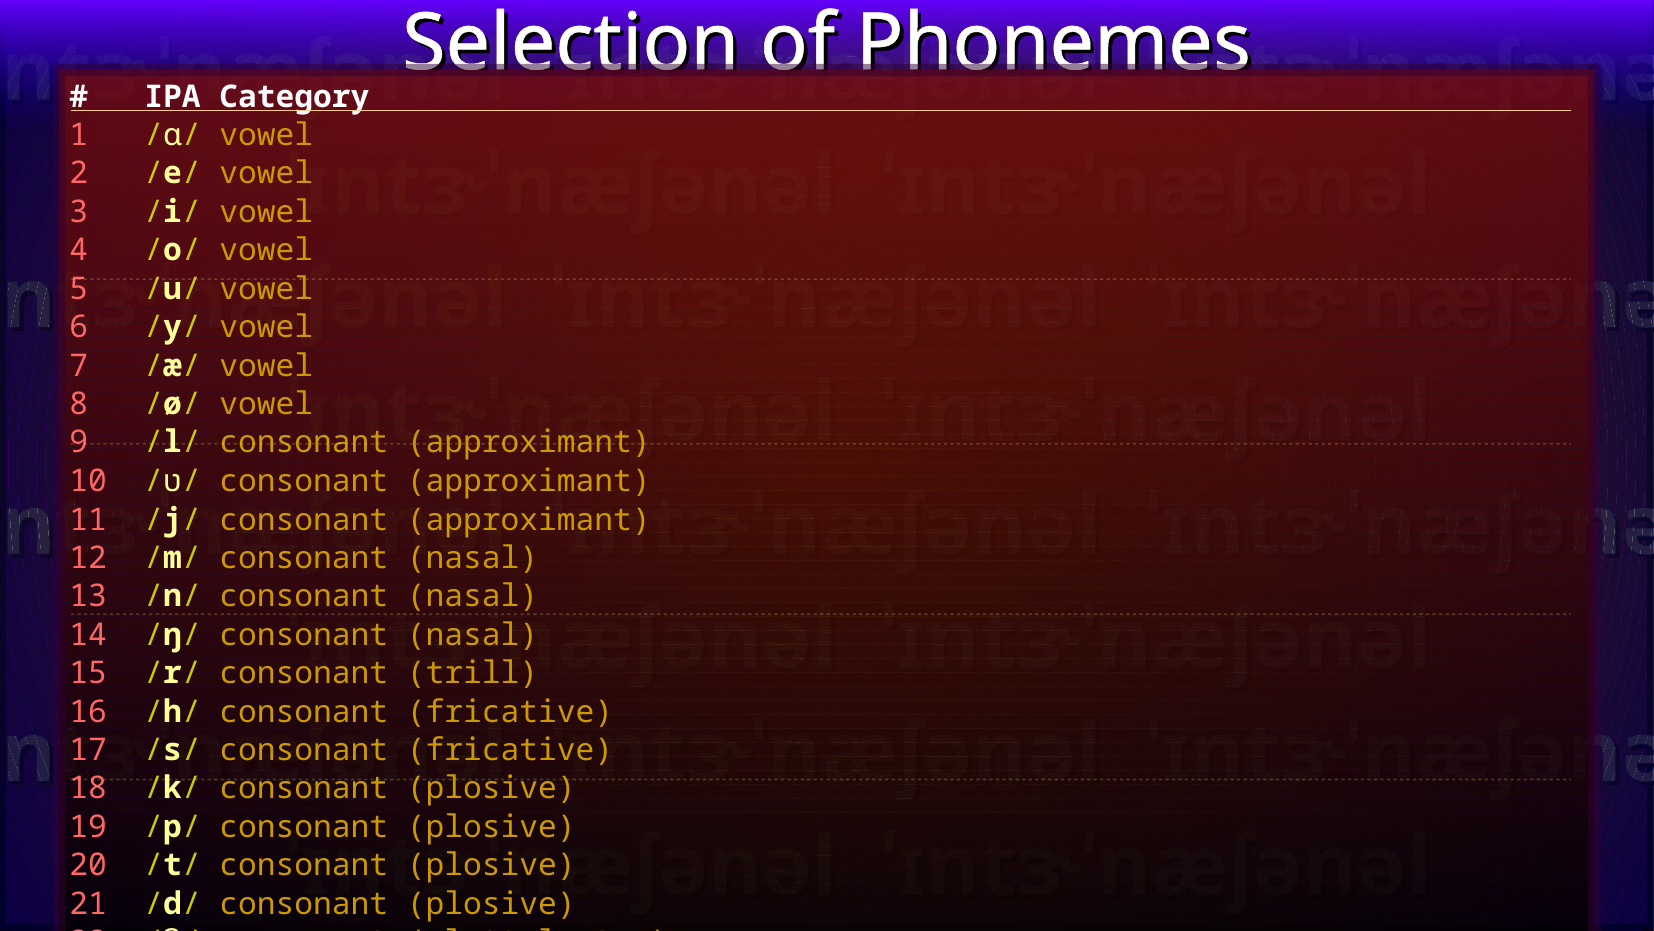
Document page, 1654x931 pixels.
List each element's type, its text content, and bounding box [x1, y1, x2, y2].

text_box # IPA Category 1 /ɑ/ vowel 2 /e/ vowel 3 /i/ vowel 4 /o/ vowel 5 /u/ vowel 6 /y/ vowel 7 /æ/ vowel 8 /ø/ vowel 9 /l/ consonant (approximant) 10 /ʋ/ consonant (approximant) 11 /j/ consonant (approximant) 12 /m/ consonant (nasal) 13 /n/ consonant (nasal) 14 /ŋ/ consonant (nasal) 15 /r/ consonant (trill) 16 /h/ consonant (fricative) 17 /s/ consonant (fricative) 18 /k/ consonant (plosive) 19 /p/ consonant (plosive) 20 /t/ consonant (plosive) 21 /d/ consonant (plosive) 22 /ʔ/ consonant (glottal stop) [59, 70, 1595, 898]
title Selection of Phonemes [0, 0, 1654, 130]
